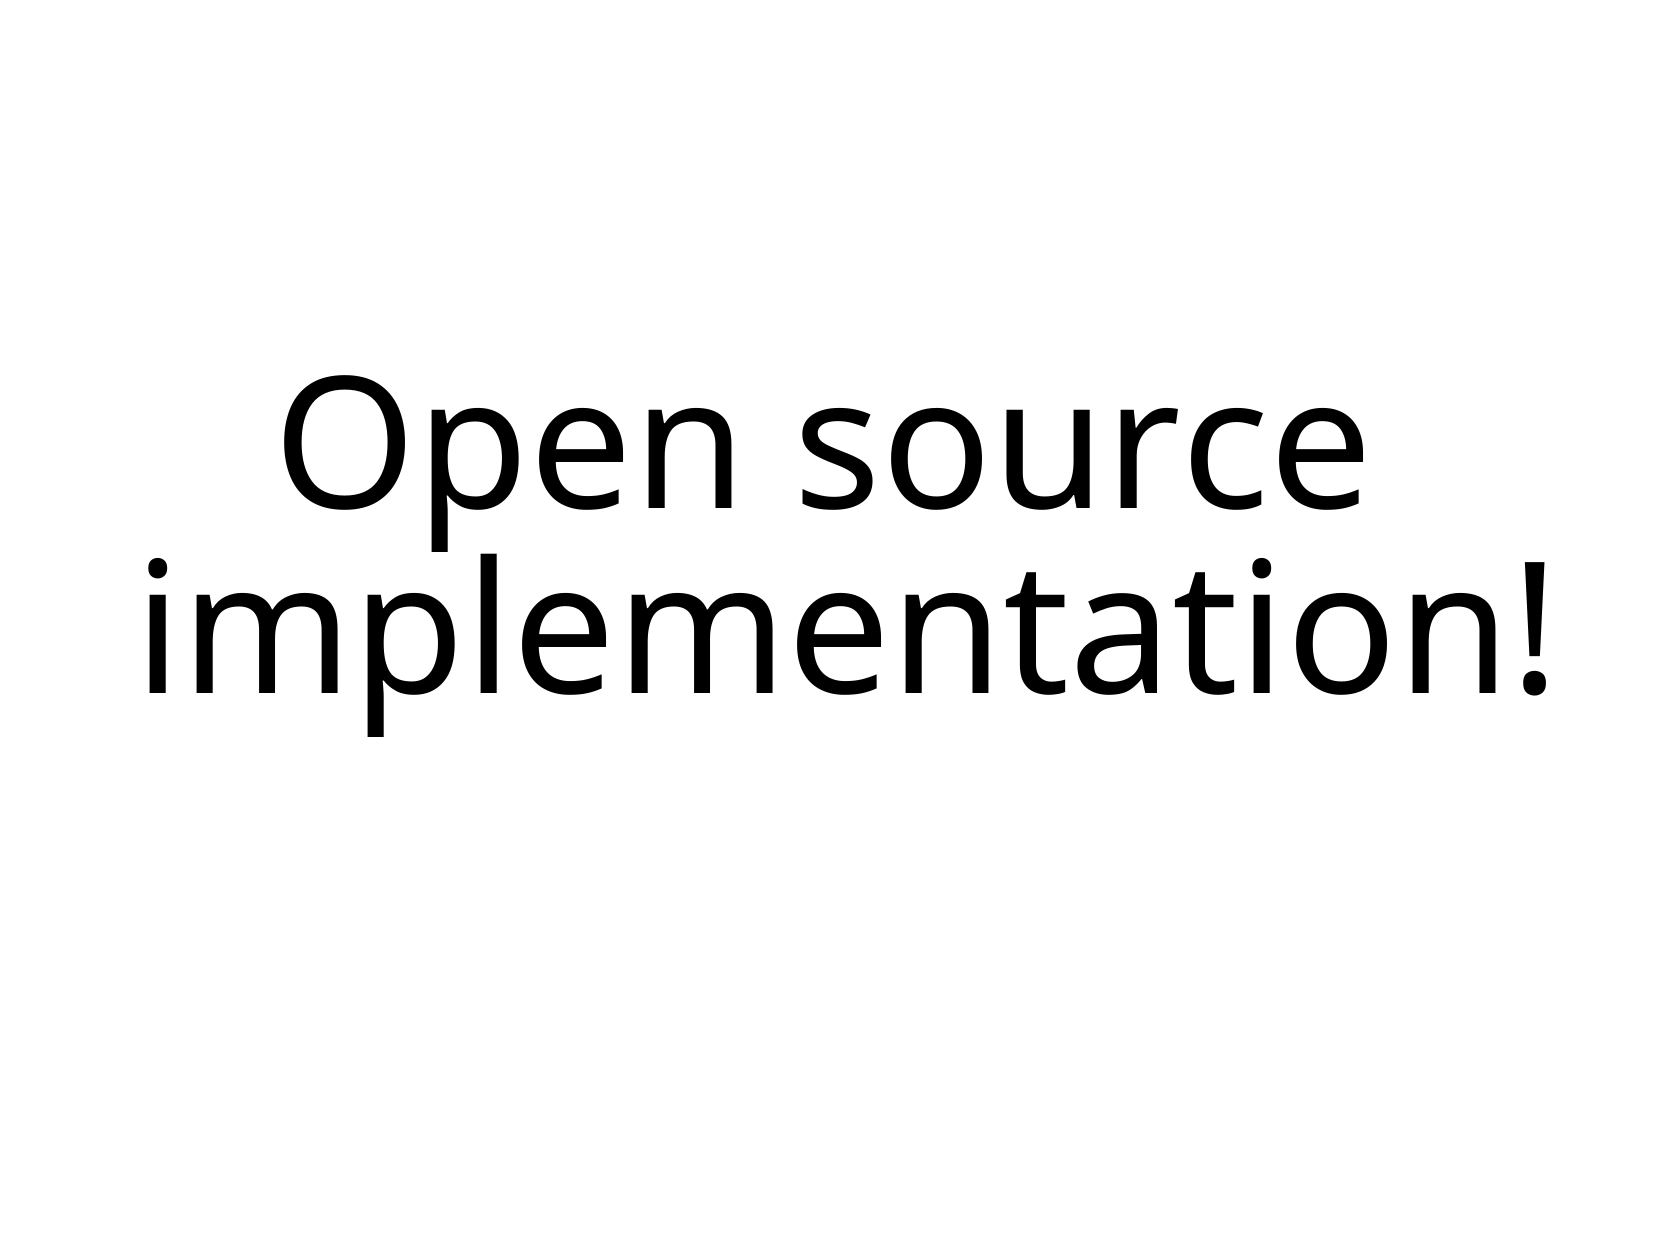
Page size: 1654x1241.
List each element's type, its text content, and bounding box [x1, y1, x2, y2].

text_box Open source implementation! [236, 324, 1459, 707]
text_box Open source implementation! [384, 607, 438, 681]
